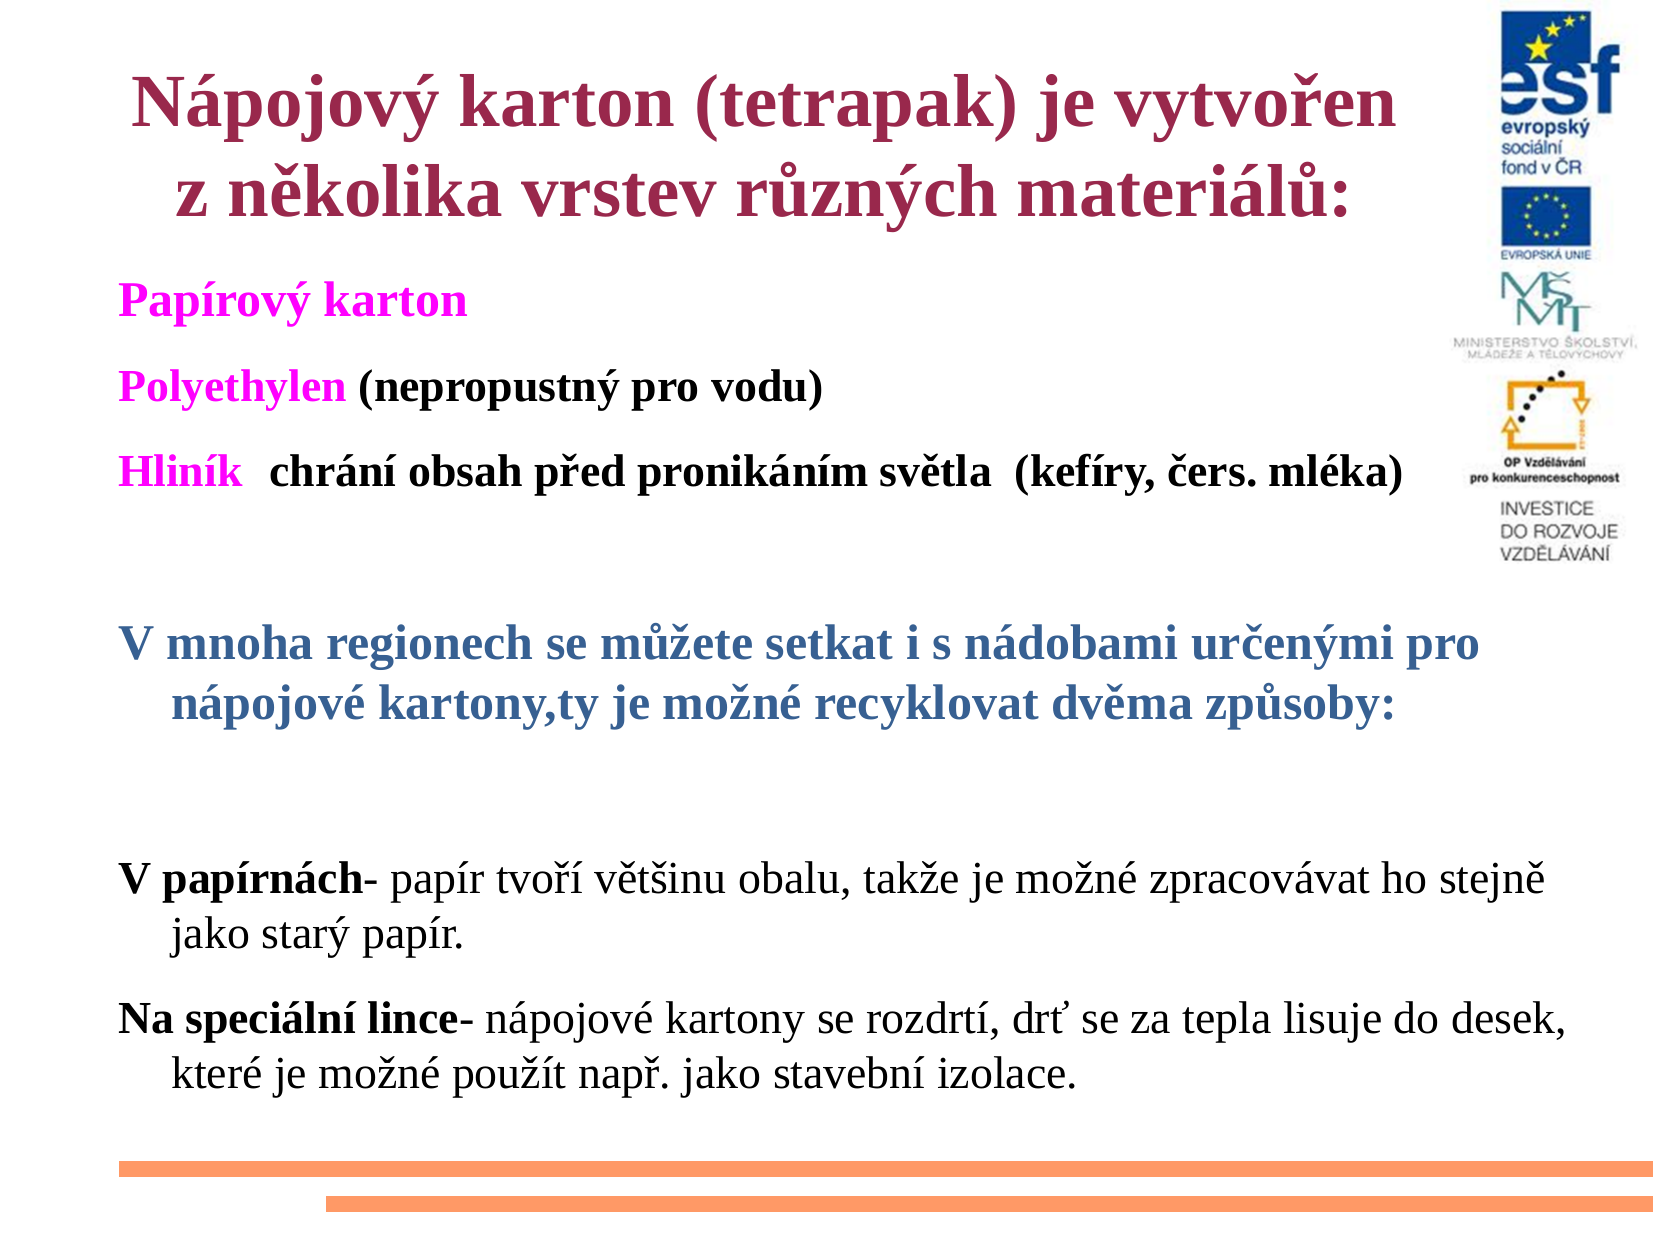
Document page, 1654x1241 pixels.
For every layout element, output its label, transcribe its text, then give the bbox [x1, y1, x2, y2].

picture [1437, 0, 1654, 573]
title Nápojový karton (tetrapak) je vytvořen z několika vrstev různých materiálů: [59, 16, 1437, 177]
list Papírový karton Polyethylen (nepropustný pro vodu) Hliník (chrání obsah před pronikáním světla (kefíry, čers. mléka) V mnoha regionech se můžete setkat i s nádobami určenými pro nápojové kartony,ty je možné recyklovat dvěma způsoby: V papírnách- papír tvoří většinu obalu, takže je možné zpracovávat ho stejně jako starý papír. Na speciální lince- nápojové kartony se rozdrtí, drť se za tepla lisuje do desek, které je možné použít např. jako stavební izolace. [29, 177, 1625, 1241]
